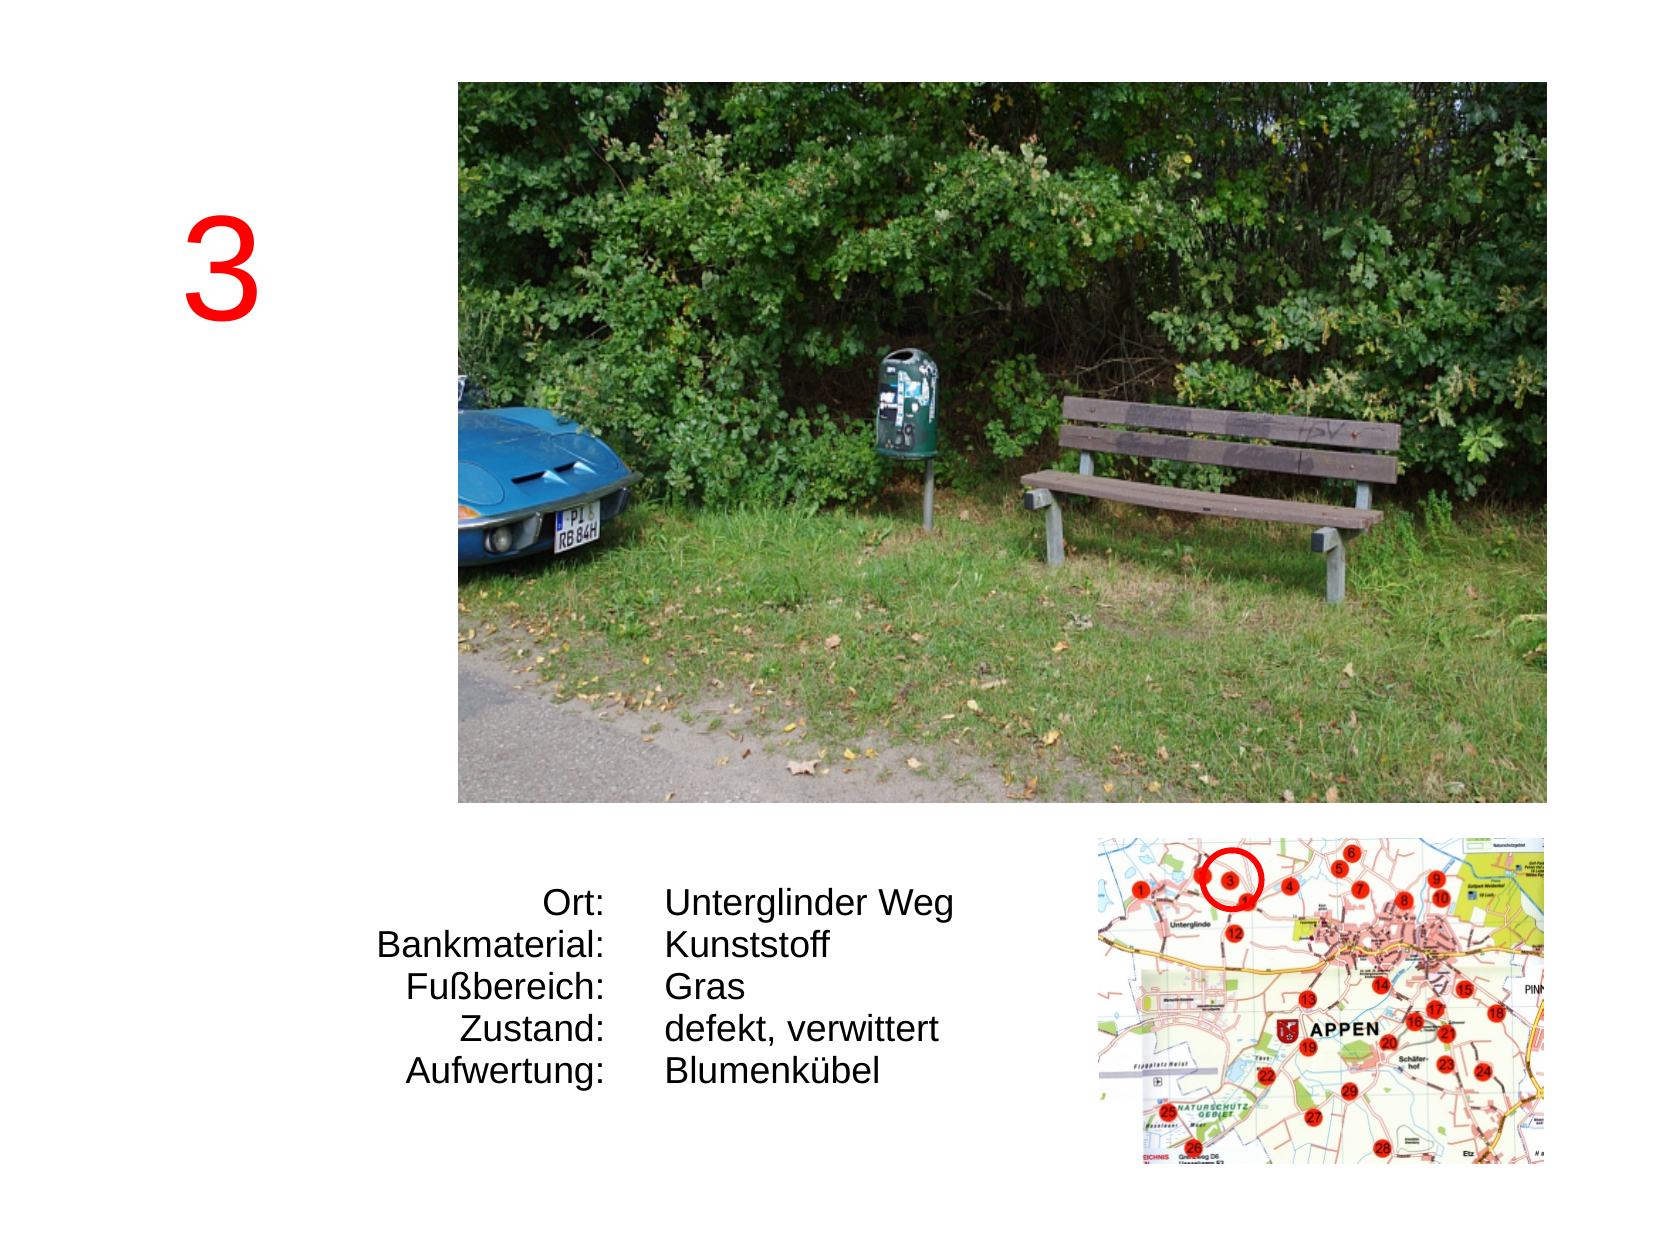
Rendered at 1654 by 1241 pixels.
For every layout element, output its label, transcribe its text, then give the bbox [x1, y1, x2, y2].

text_box 3 [165, 177, 317, 360]
picture [458, 82, 1547, 803]
text_box Ort: Unterglinder Weg Bankmaterial: Kunststoff Fußbereich: Gras Zustand: defekt, verwittert Aufwertung: Blumenkübel [354, 873, 1098, 1142]
picture [1098, 838, 1544, 1164]
